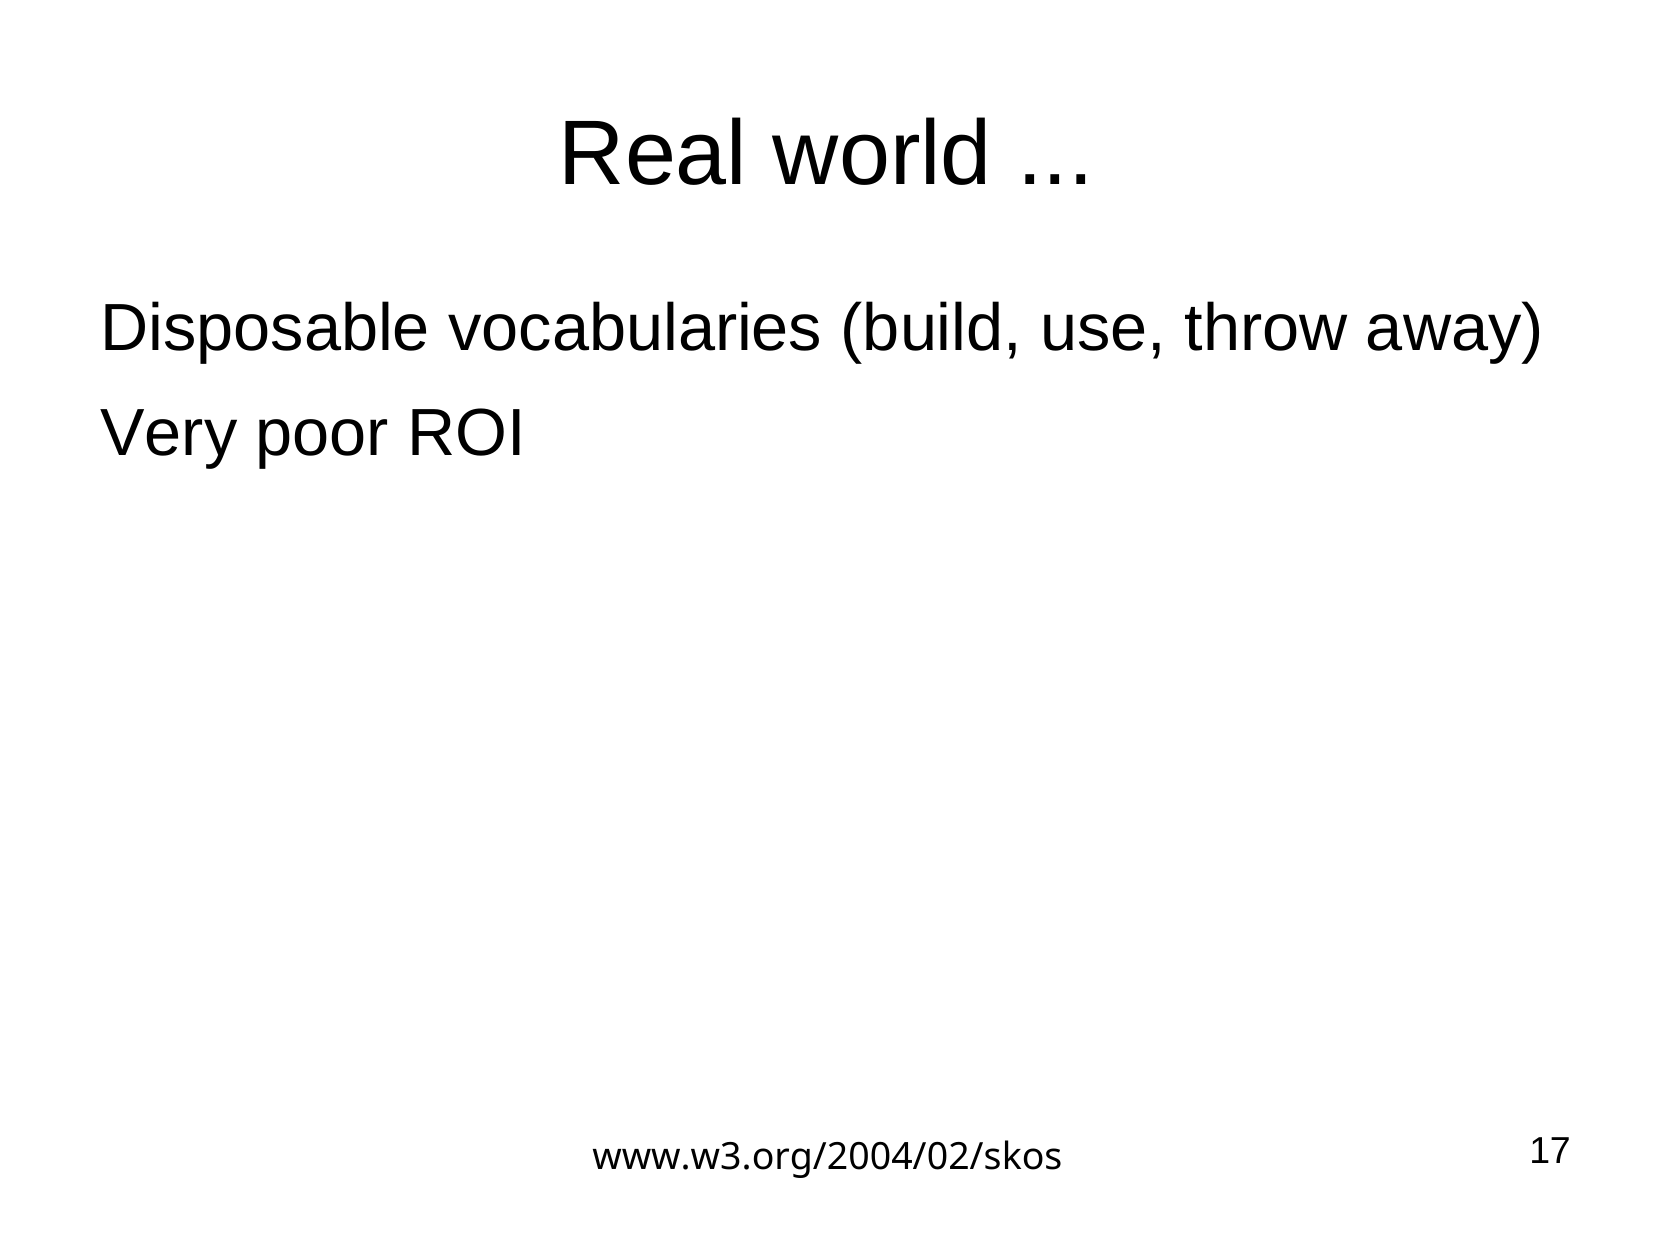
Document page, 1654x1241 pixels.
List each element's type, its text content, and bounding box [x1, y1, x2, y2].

list Disposable vocabularies (build, use, throw away) Very poor ROI [82, 290, 1571, 1109]
title Real world ... [82, 49, 1571, 257]
